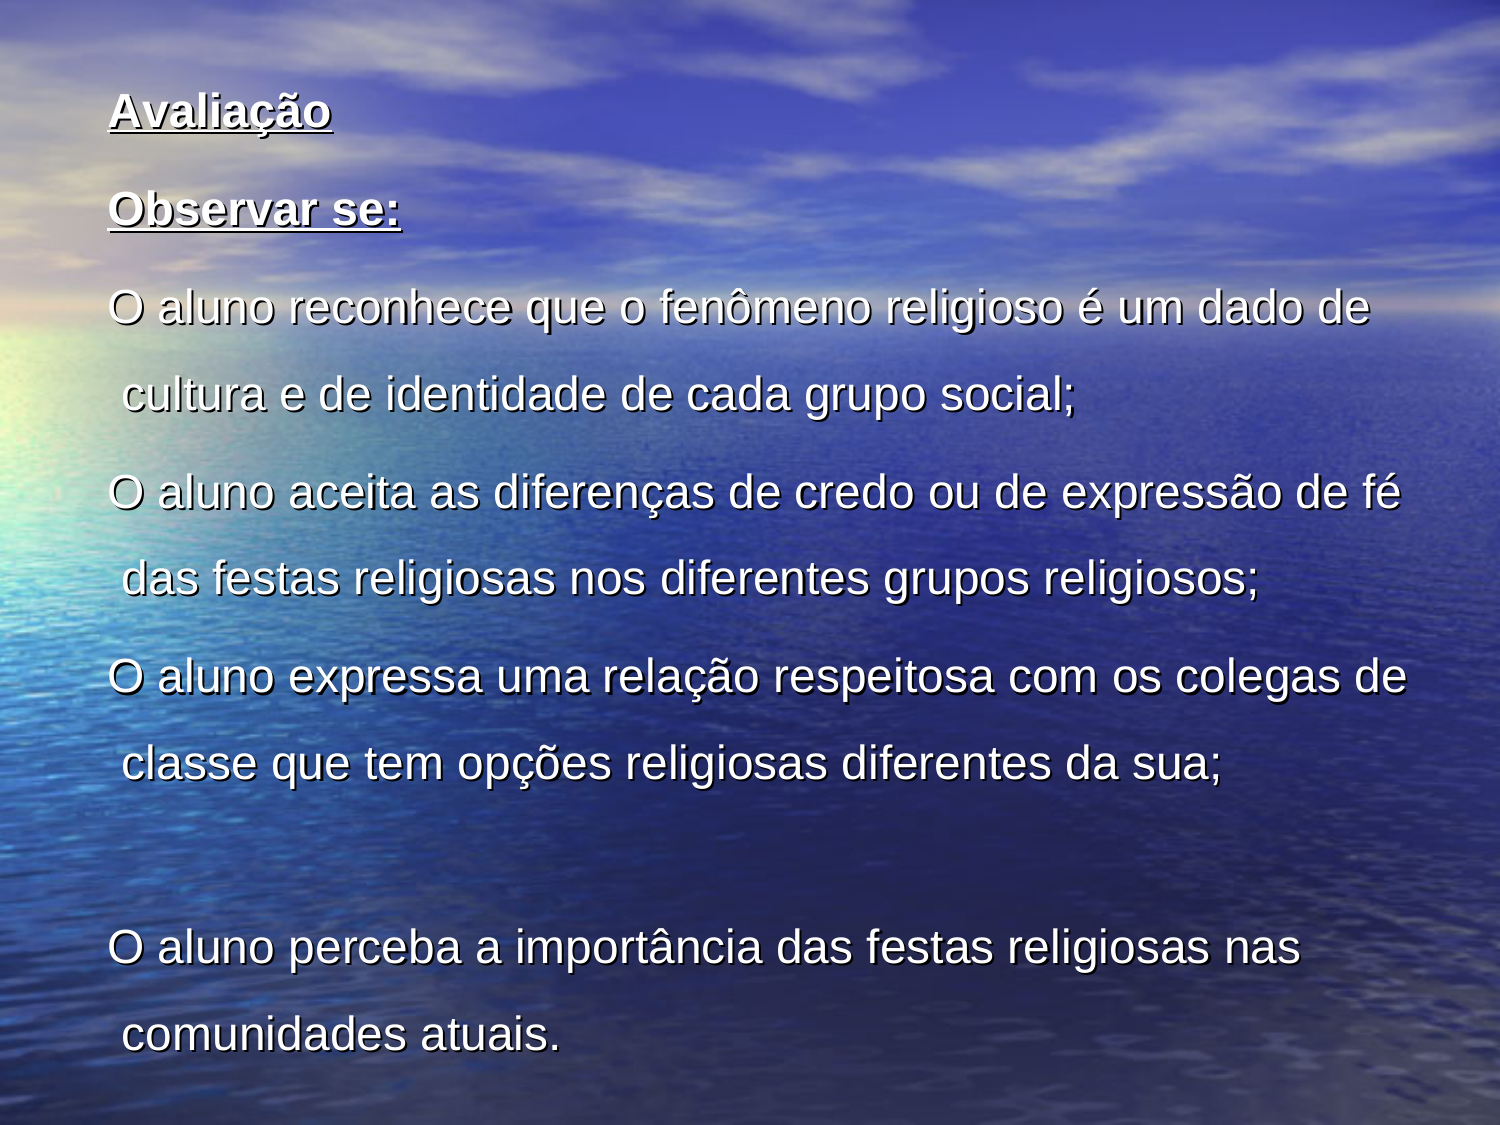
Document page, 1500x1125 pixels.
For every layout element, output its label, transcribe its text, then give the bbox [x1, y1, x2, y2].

picture [0, 0, 1500, 1125]
list Avaliação Observar se: O aluno reconhece que o fenômeno religioso é um dado de cultura e de identidade de cada grupo social; O aluno aceita as diferenças de credo ou de expressão de fé das festas religiosas nos diferentes grupos religiosos; O aluno expressa uma relação respeitosa com os colegas de classe que tem opções religiosas diferentes da sua; O aluno perceba a importância das festas religiosas nas comunidades atuais. [53, 42, 1459, 1071]
